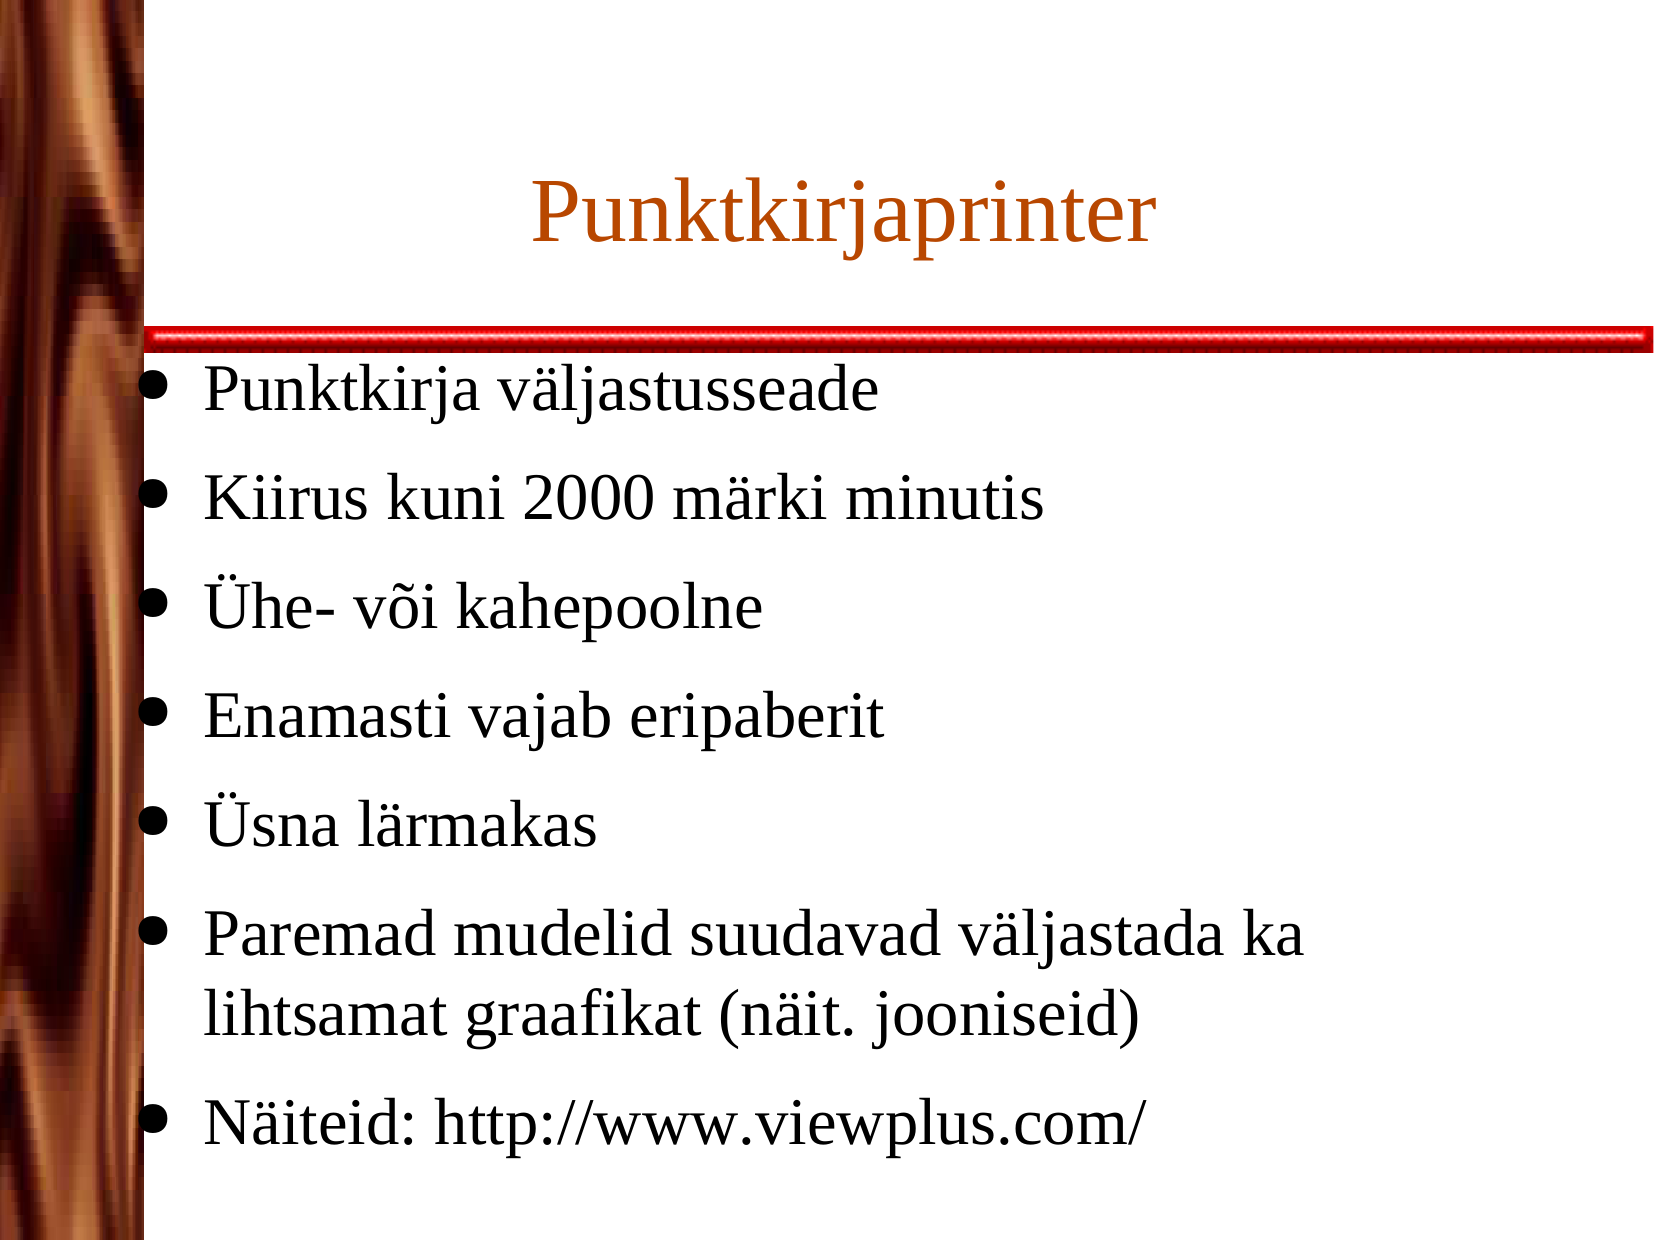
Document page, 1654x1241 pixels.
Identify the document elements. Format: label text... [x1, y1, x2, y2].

title Punktkirjaprinter [121, 100, 1533, 312]
list Punktkirja väljastusseade Kiirus kuni 2000 märki minutis Ühe- või kahepoolne Enamasti vajab eripaberit Üsna lärmakas Paremad mudelid suudavad väljastada ka lihtsamat graafikat (näit. jooniseid) Näiteid: http://www.viewplus.com/ [121, 344, 1533, 1164]
picture [0, 0, 1654, 1240]
